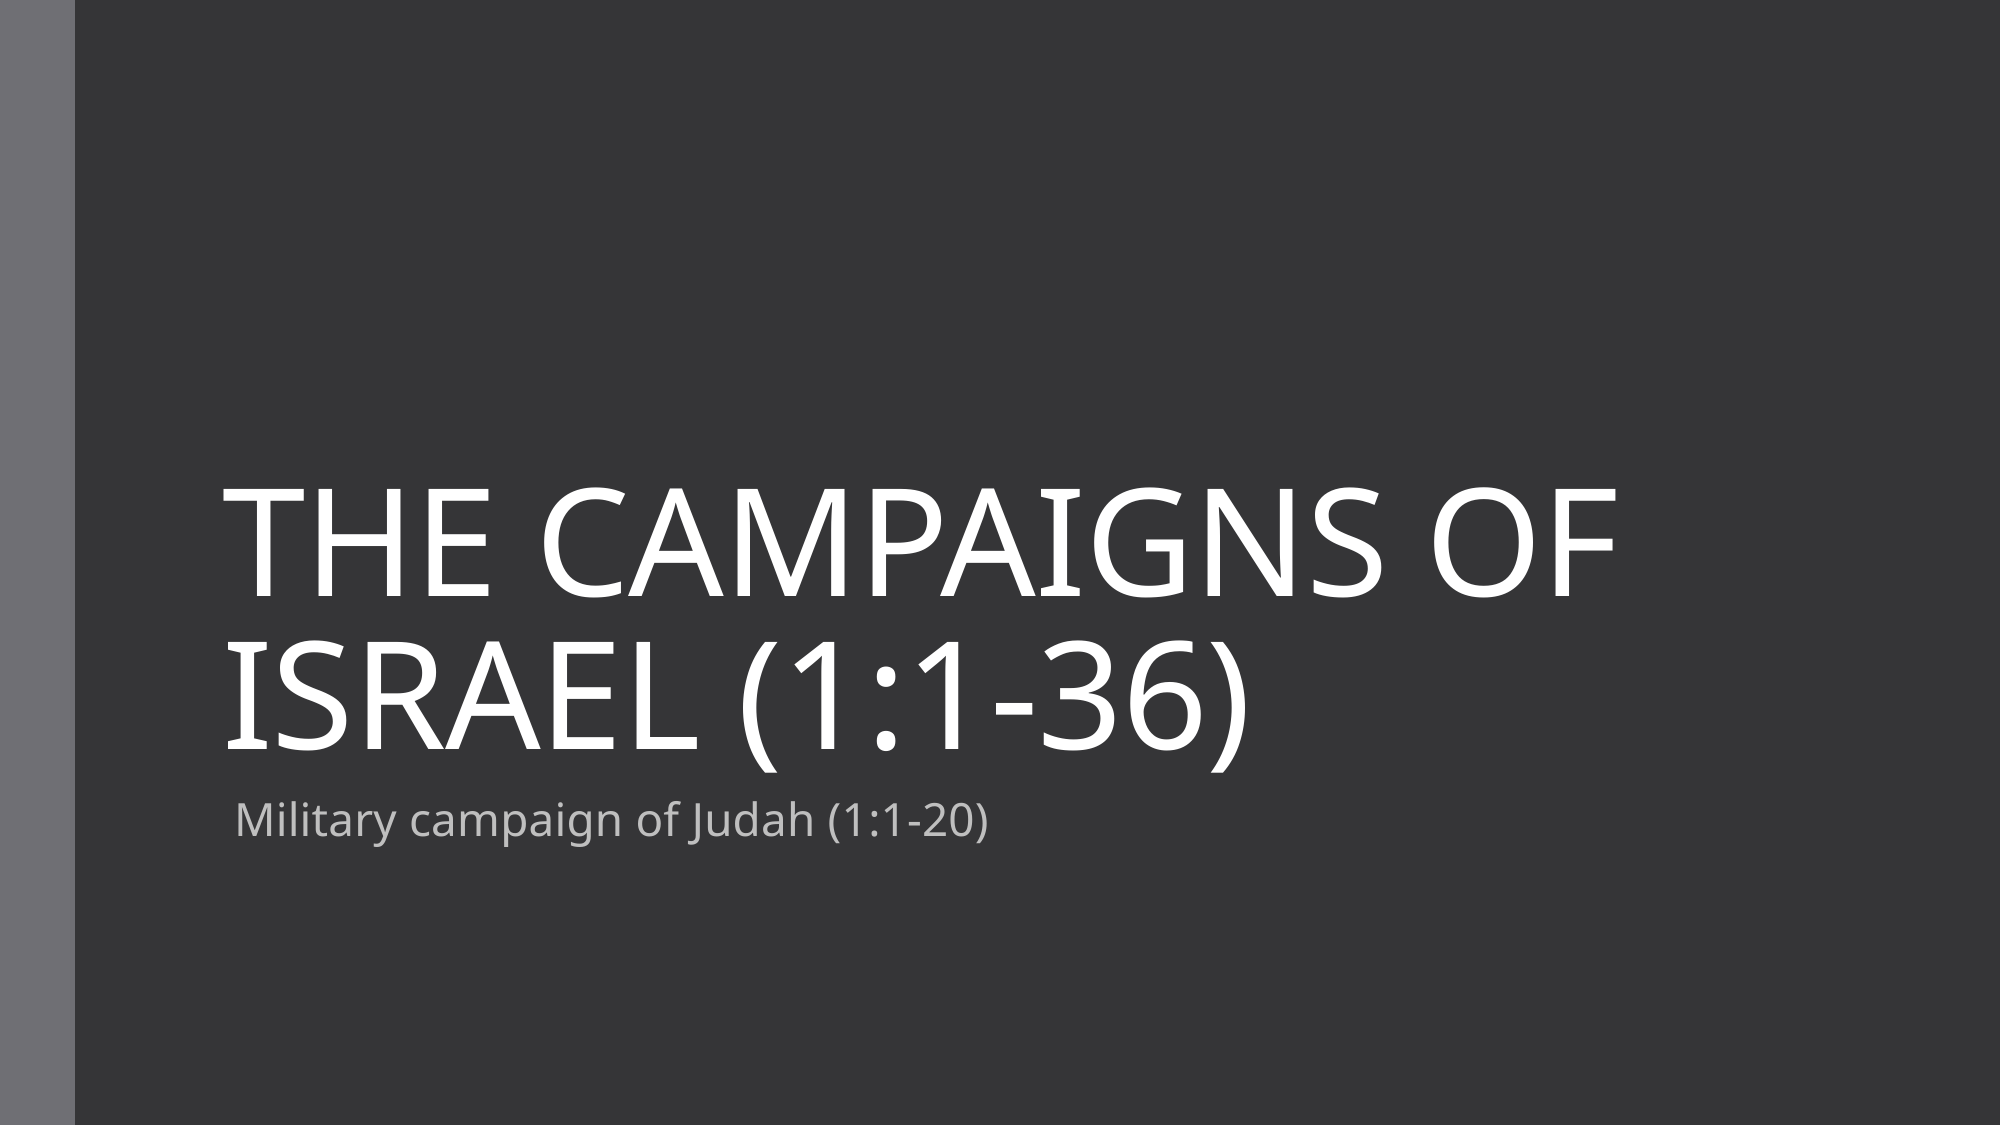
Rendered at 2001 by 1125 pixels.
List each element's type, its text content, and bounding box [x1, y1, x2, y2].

subtitle Military campaign of Judah (1:1-20) [206, 787, 1752, 1066]
title THE CAMPAIGNS OF ISRAEL (1:1-36) [206, 124, 1752, 787]
